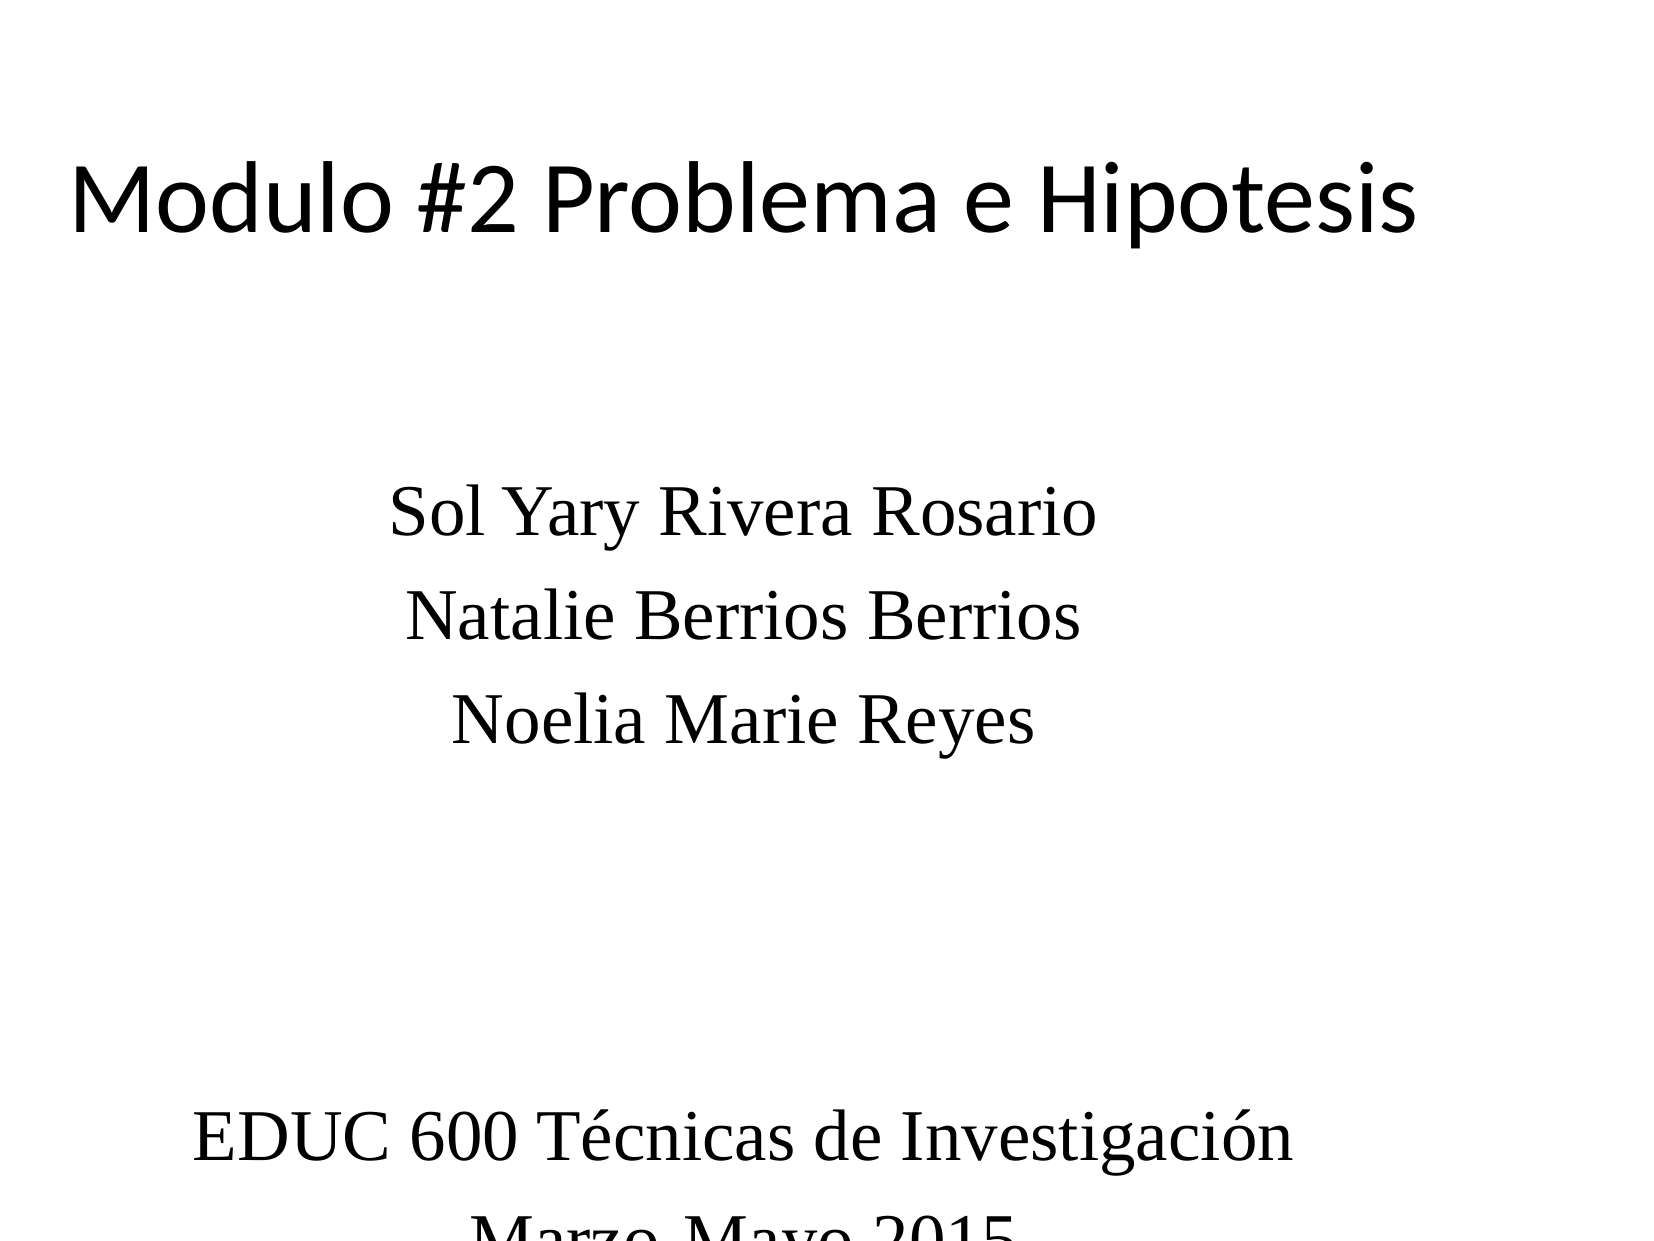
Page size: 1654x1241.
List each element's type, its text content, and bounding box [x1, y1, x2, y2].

subtitle Sol Yary Rivera Rosario Natalie Berrios Berrios Noelia Marie Reyes EDUC 600 Técnicas de Investigación Marzo-Mayo 2015 Prof: Peter Villejas [0, 0, 1489, 1151]
